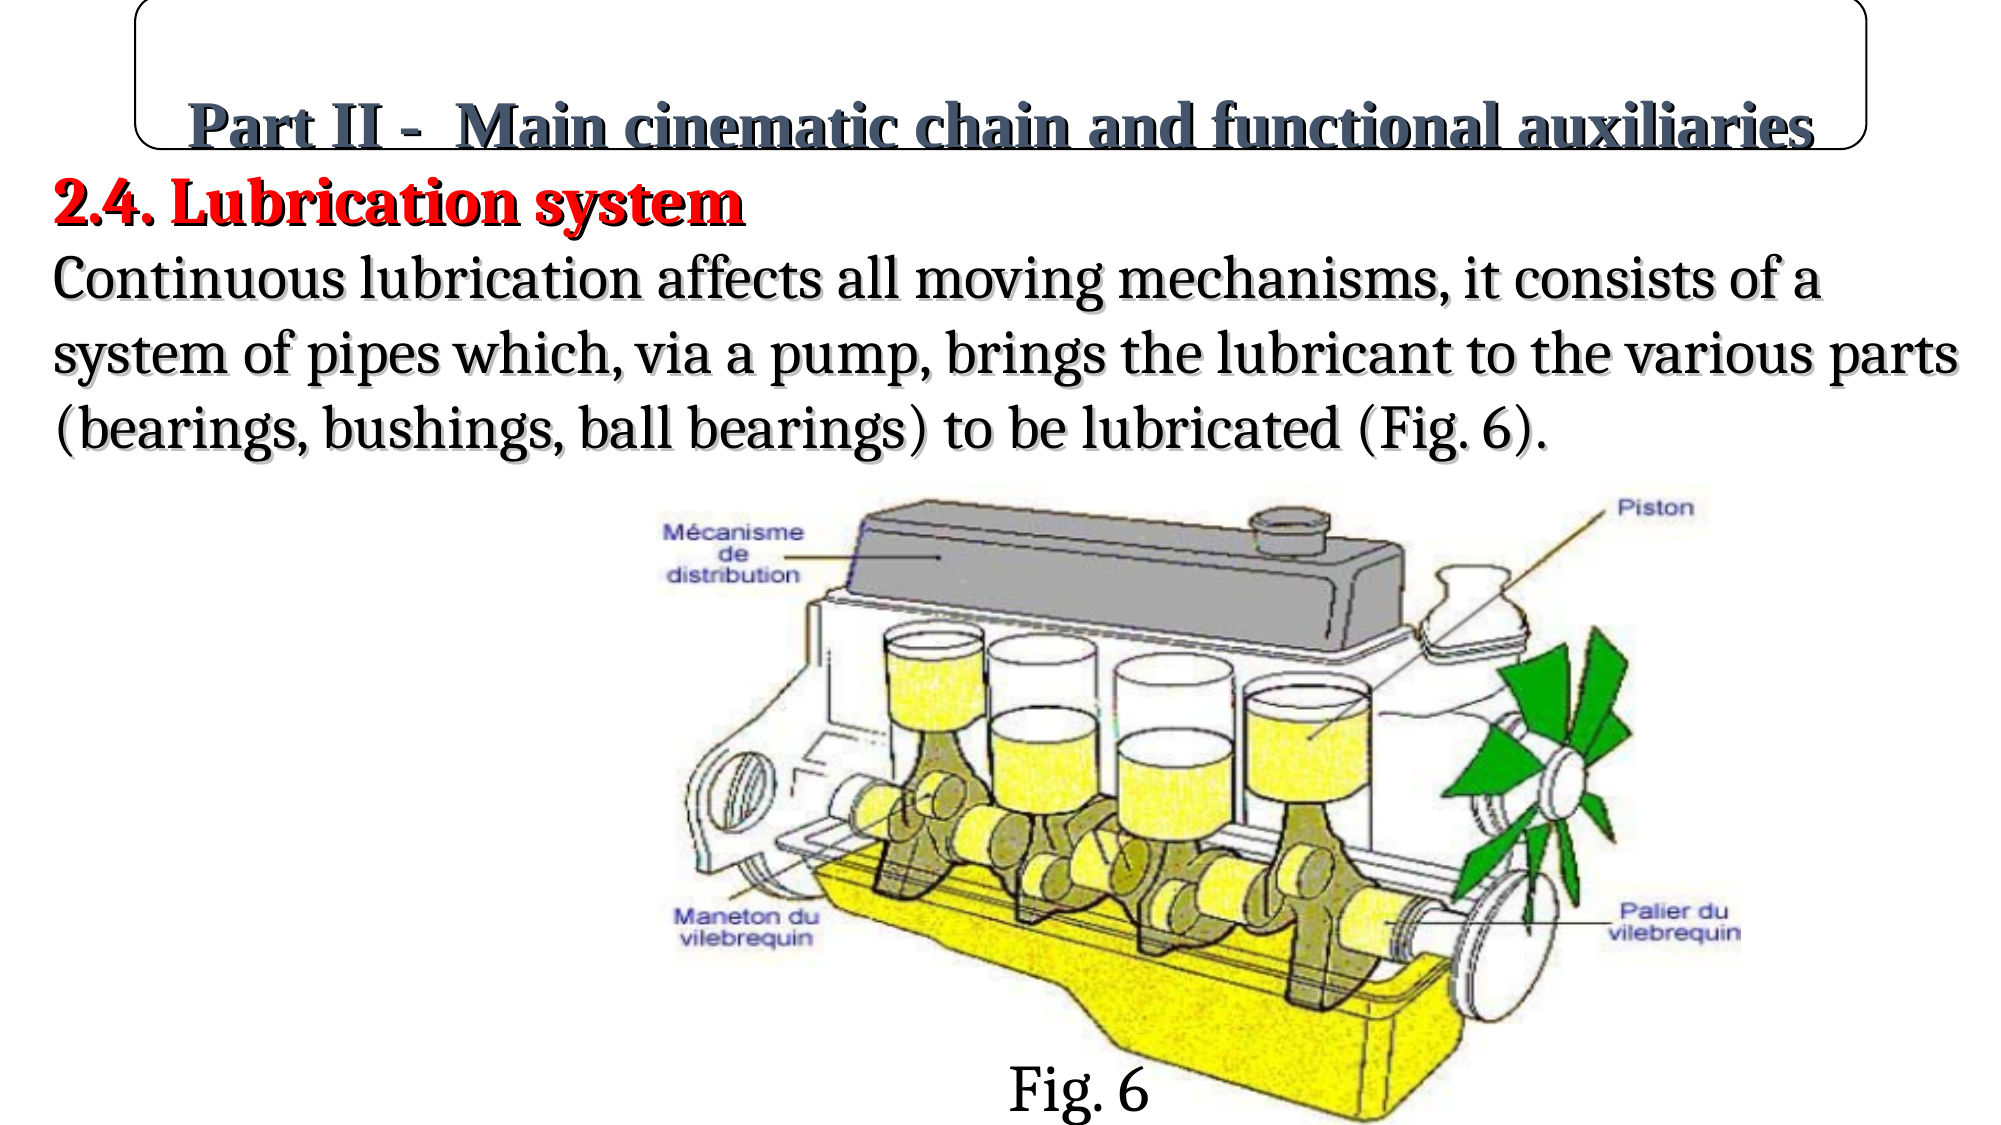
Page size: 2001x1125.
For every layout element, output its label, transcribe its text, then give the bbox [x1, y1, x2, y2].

text_box 2.4. Lubrication system Continuous lubrication affects all moving mechanisms, it consists of a system of pipes which, via a pump, brings the lubricant to the various parts (bearings, bushings, ball bearings) to be lubricated (Fig. 6). [38, 149, 2000, 473]
text_box Fig. 6 [993, 1036, 1449, 1125]
text_box Part II - Main cinematic chain and functional auxiliaries [135, 0, 1867, 149]
picture [655, 468, 1741, 1125]
